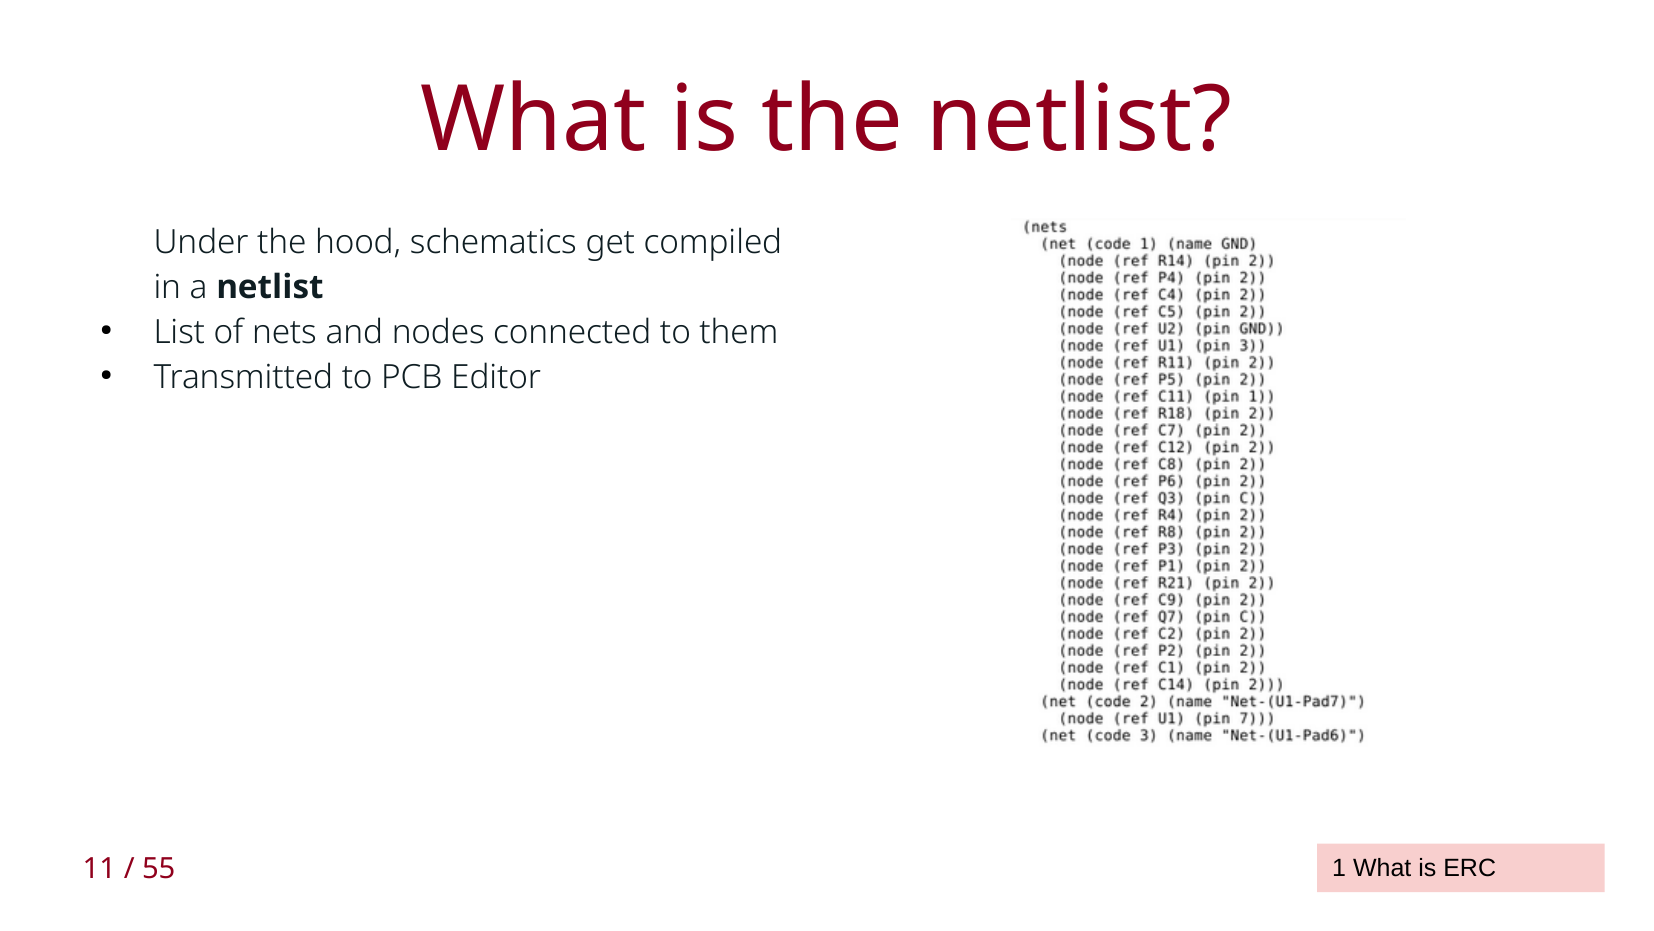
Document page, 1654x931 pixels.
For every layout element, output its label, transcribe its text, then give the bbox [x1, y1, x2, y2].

picture [1011, 217, 1406, 758]
text_box 1 What is ERC [1317, 843, 1605, 893]
list Under the hood, schematics get compiled in a netlist List of nets and nodes connected to them Transmitted to PCB Editor [82, 217, 809, 758]
title What is the netlist? [82, 37, 1571, 193]
